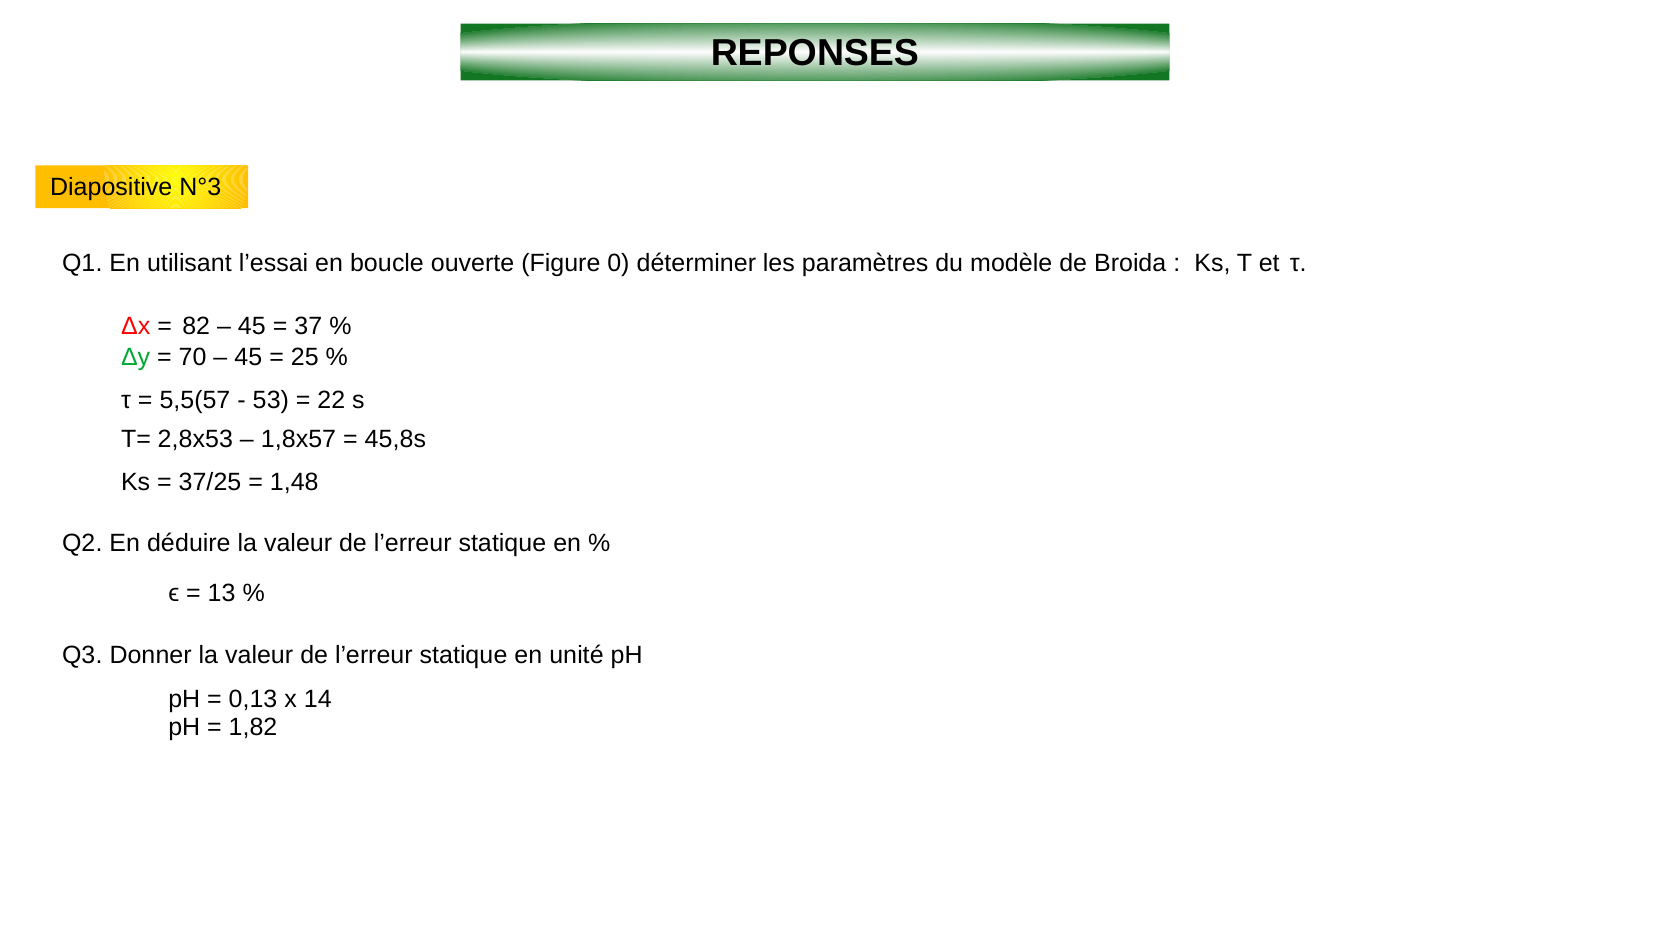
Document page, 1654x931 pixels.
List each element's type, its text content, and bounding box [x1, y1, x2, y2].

text_box REPONSES [460, 23, 1170, 81]
text_box Diapositive N°3 [35, 165, 249, 209]
text_box ϵ = 13 % [153, 571, 296, 615]
text_box pH = 0,13 x 14 pH = 1,82 [153, 677, 827, 749]
text_box τ = 5,5(57 - 53) = 22 s [106, 377, 426, 417]
text_box T= 2,8x53 – 1,8x57 = 45,8s [106, 417, 520, 461]
text_box Q1. En utilisant l’essai en boucle ouverte (Figure 0) déterminer les paramètres du modèle de Broida : Ks, T et τ. Q2. En déduire la valeur de l’erreur statique en % Q3. Donner la valeur de l’erreur statique en unité pH [47, 241, 1430, 872]
text_box Ks = 37/25 = 1,48 [106, 460, 378, 504]
text_box Δx = 82 – 45 = 37 % Δy = 70 – 45 = 25 % [106, 293, 378, 377]
